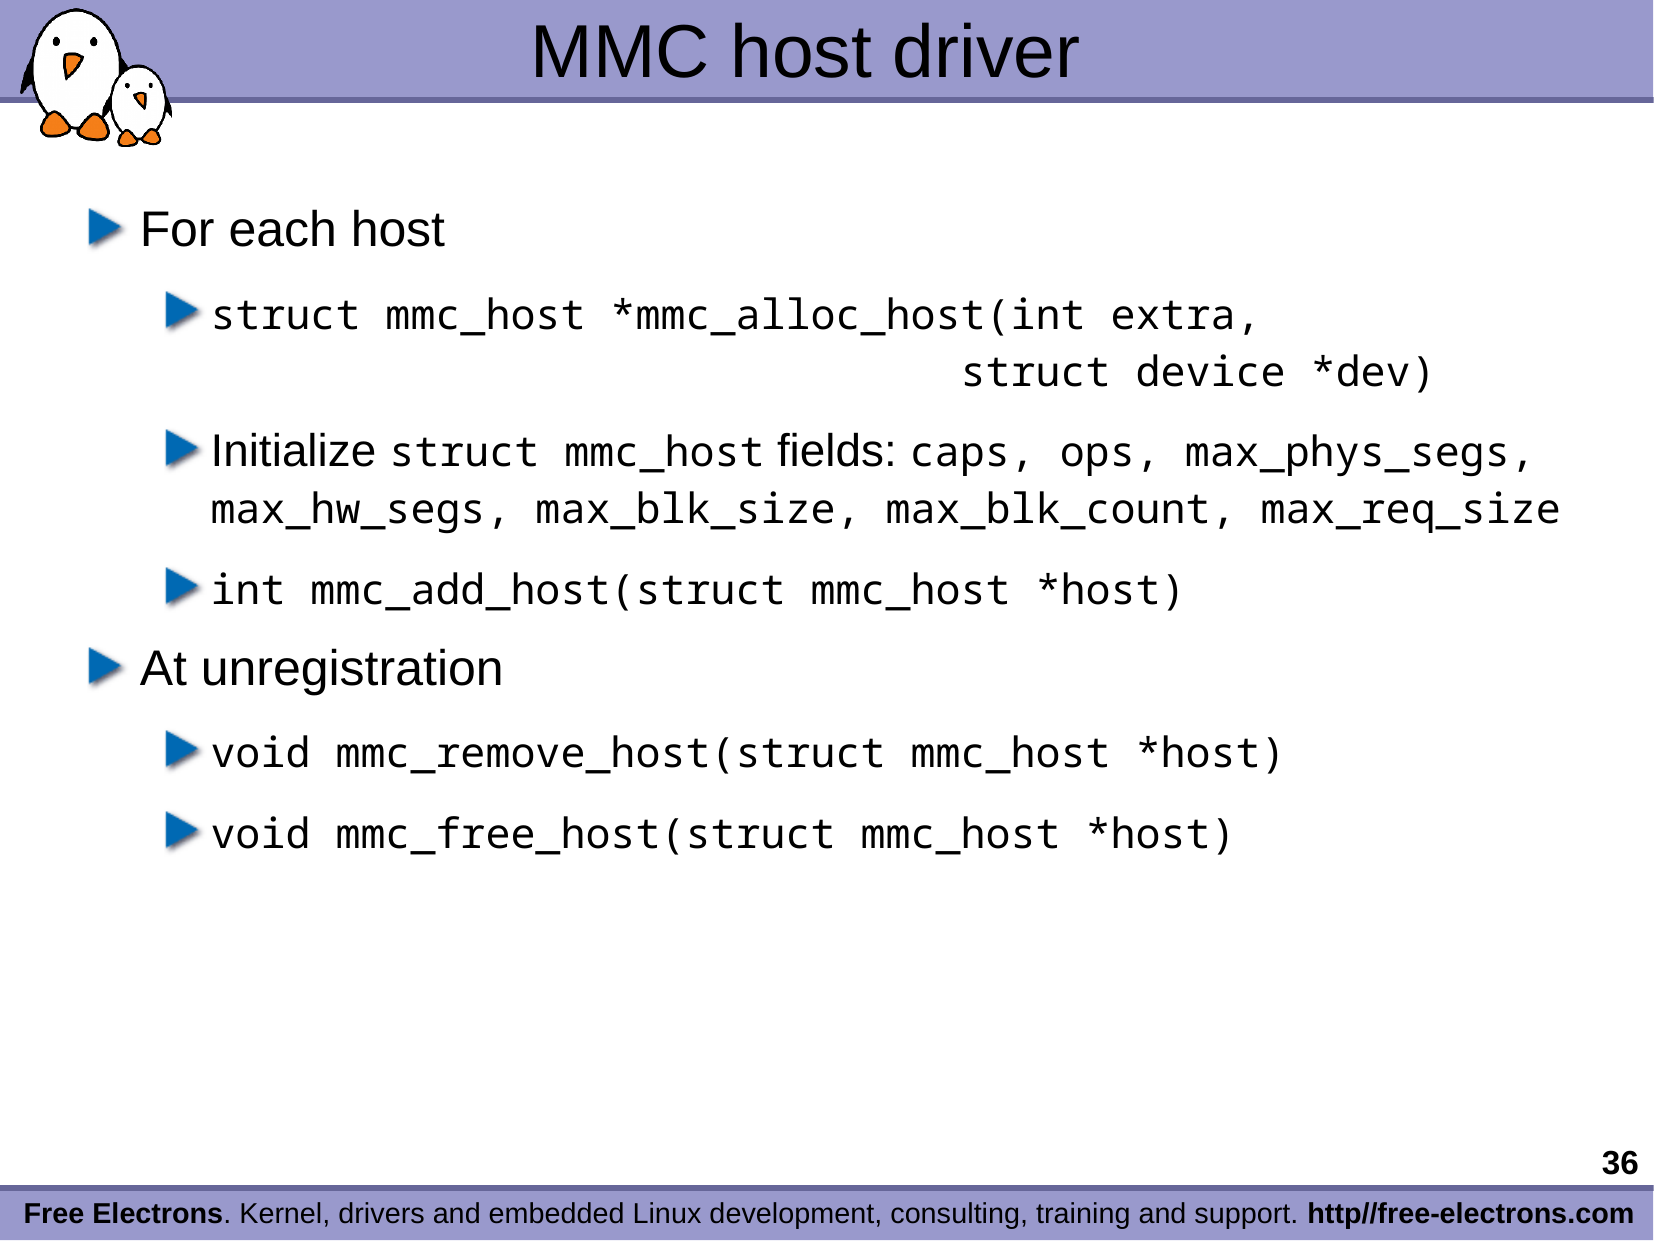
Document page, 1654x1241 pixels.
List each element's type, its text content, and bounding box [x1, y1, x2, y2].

title MMC host driver [60, 0, 1551, 103]
picture [20, 8, 172, 147]
list For each host struct mmc_host *mmc_alloc_host(int extra, struct device *dev) Initialize struct mmc_host fields: caps, ops, max_phys_segs, max_hw_segs, max_blk_size, max_blk_count, max_req_size int mmc_add_host(struct mmc_host *host) At unregistration void mmc_remove_host(struct mmc_host *host) void mmc_free_host(struct mmc_host *host) [68, 201, 1592, 1118]
